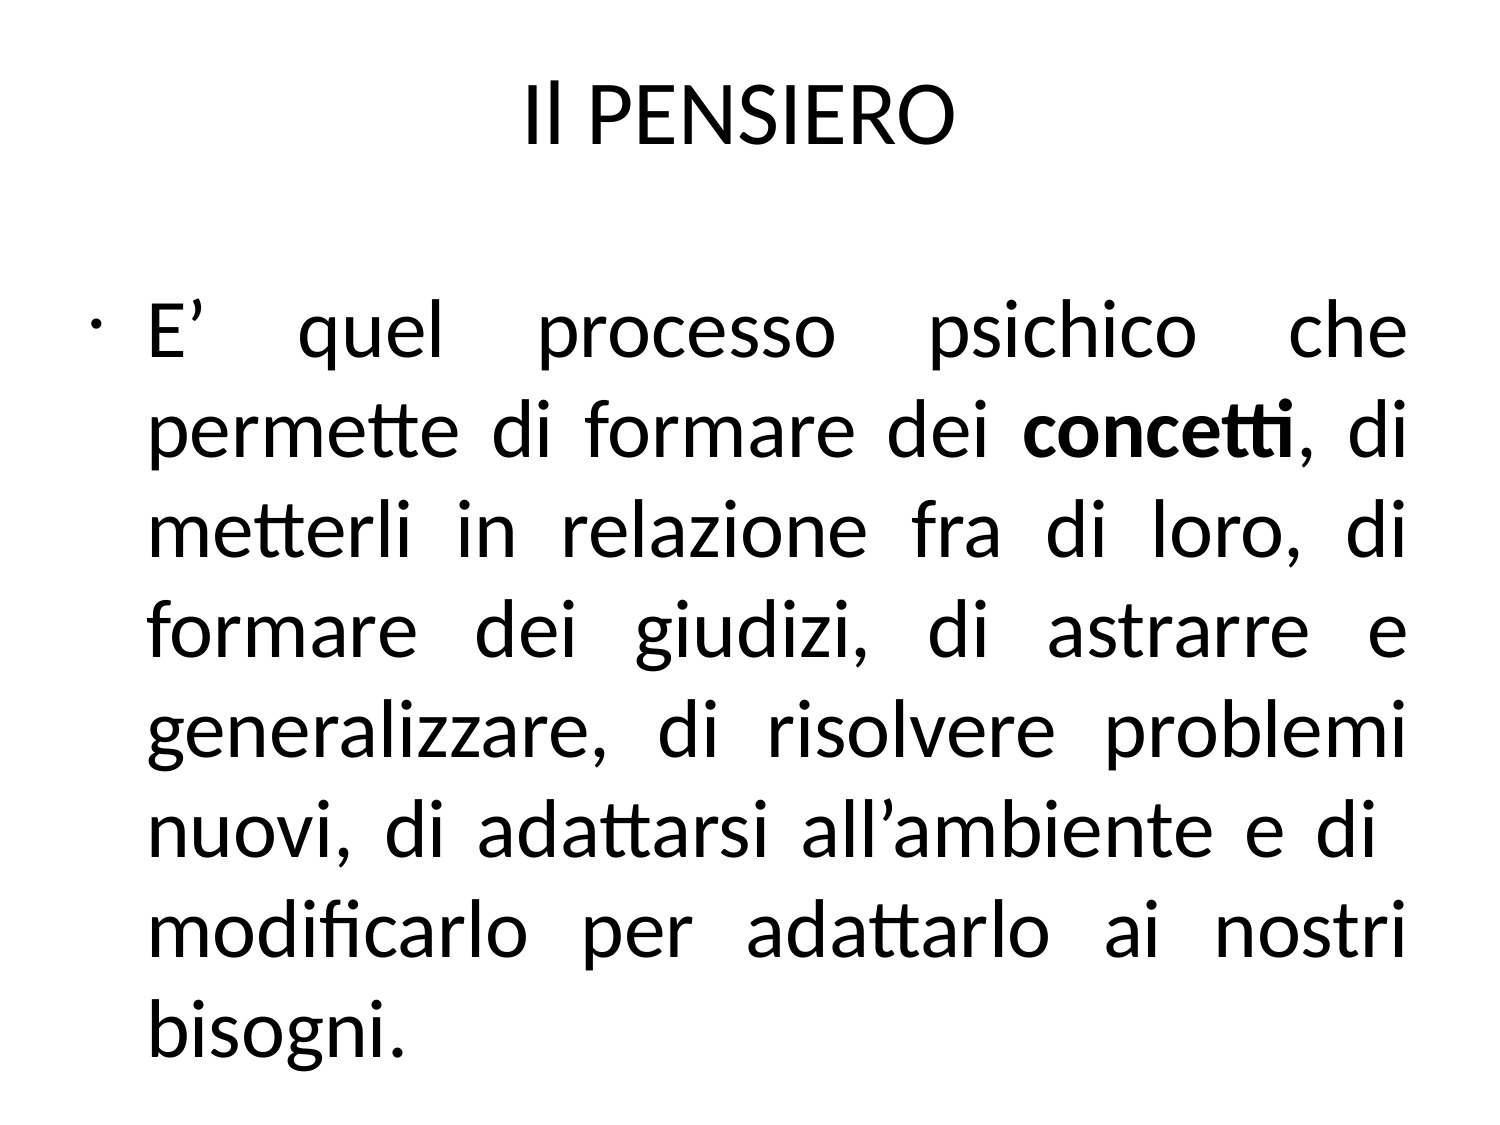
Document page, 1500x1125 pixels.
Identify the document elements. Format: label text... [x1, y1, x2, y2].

title Il PENSIERO [75, 45, 1425, 167]
list E’ quel processo psichico che permette di formare dei concetti, di metterli in relazione fra di loro, di formare dei giudizi, di astrarre e generalizzare, di risolvere problemi nuovi, di adattarsi all’ambiente e di modificarlo per adattarlo ai nostri bisogni. [75, 167, 1425, 910]
